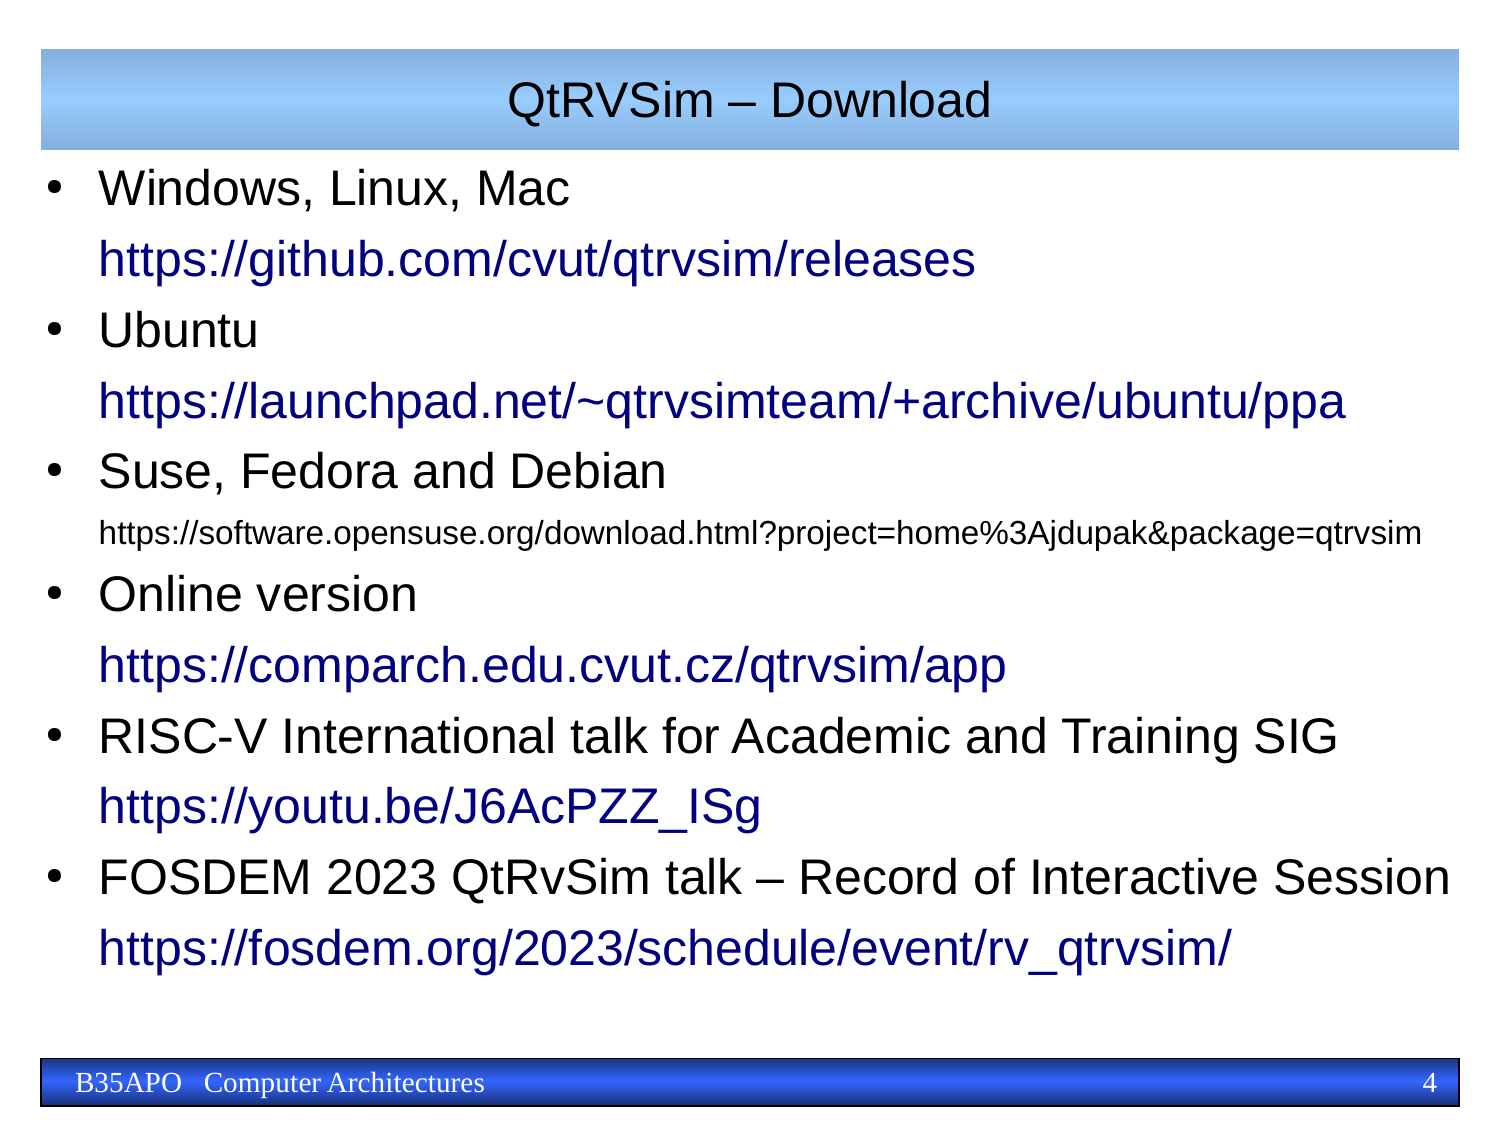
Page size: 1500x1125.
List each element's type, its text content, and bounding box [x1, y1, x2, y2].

list Windows, Linux, Mac https://github.com/cvut/qtrvsim/releases Ubuntu https://launchpad.net/~qtrvsimteam/+archive/ubuntu/ppa Suse, Fedora and Debian https://software.opensuse.org/download.html?project=home%3Ajdupak&package=qtrvsim Online version https://comparch.edu.cvut.cz/qtrvsim/app RISC-V International talk for Academic and Training SIG https://youtu.be/J6AcPZZ_ISg FOSDEM 2023 QtRvSim talk – Record of Interactive Session https://fosdem.org/2023/schedule/event/rv_qtrvsim/ [27, 160, 1454, 1051]
title QtRVSim – Download [41, 49, 1459, 150]
